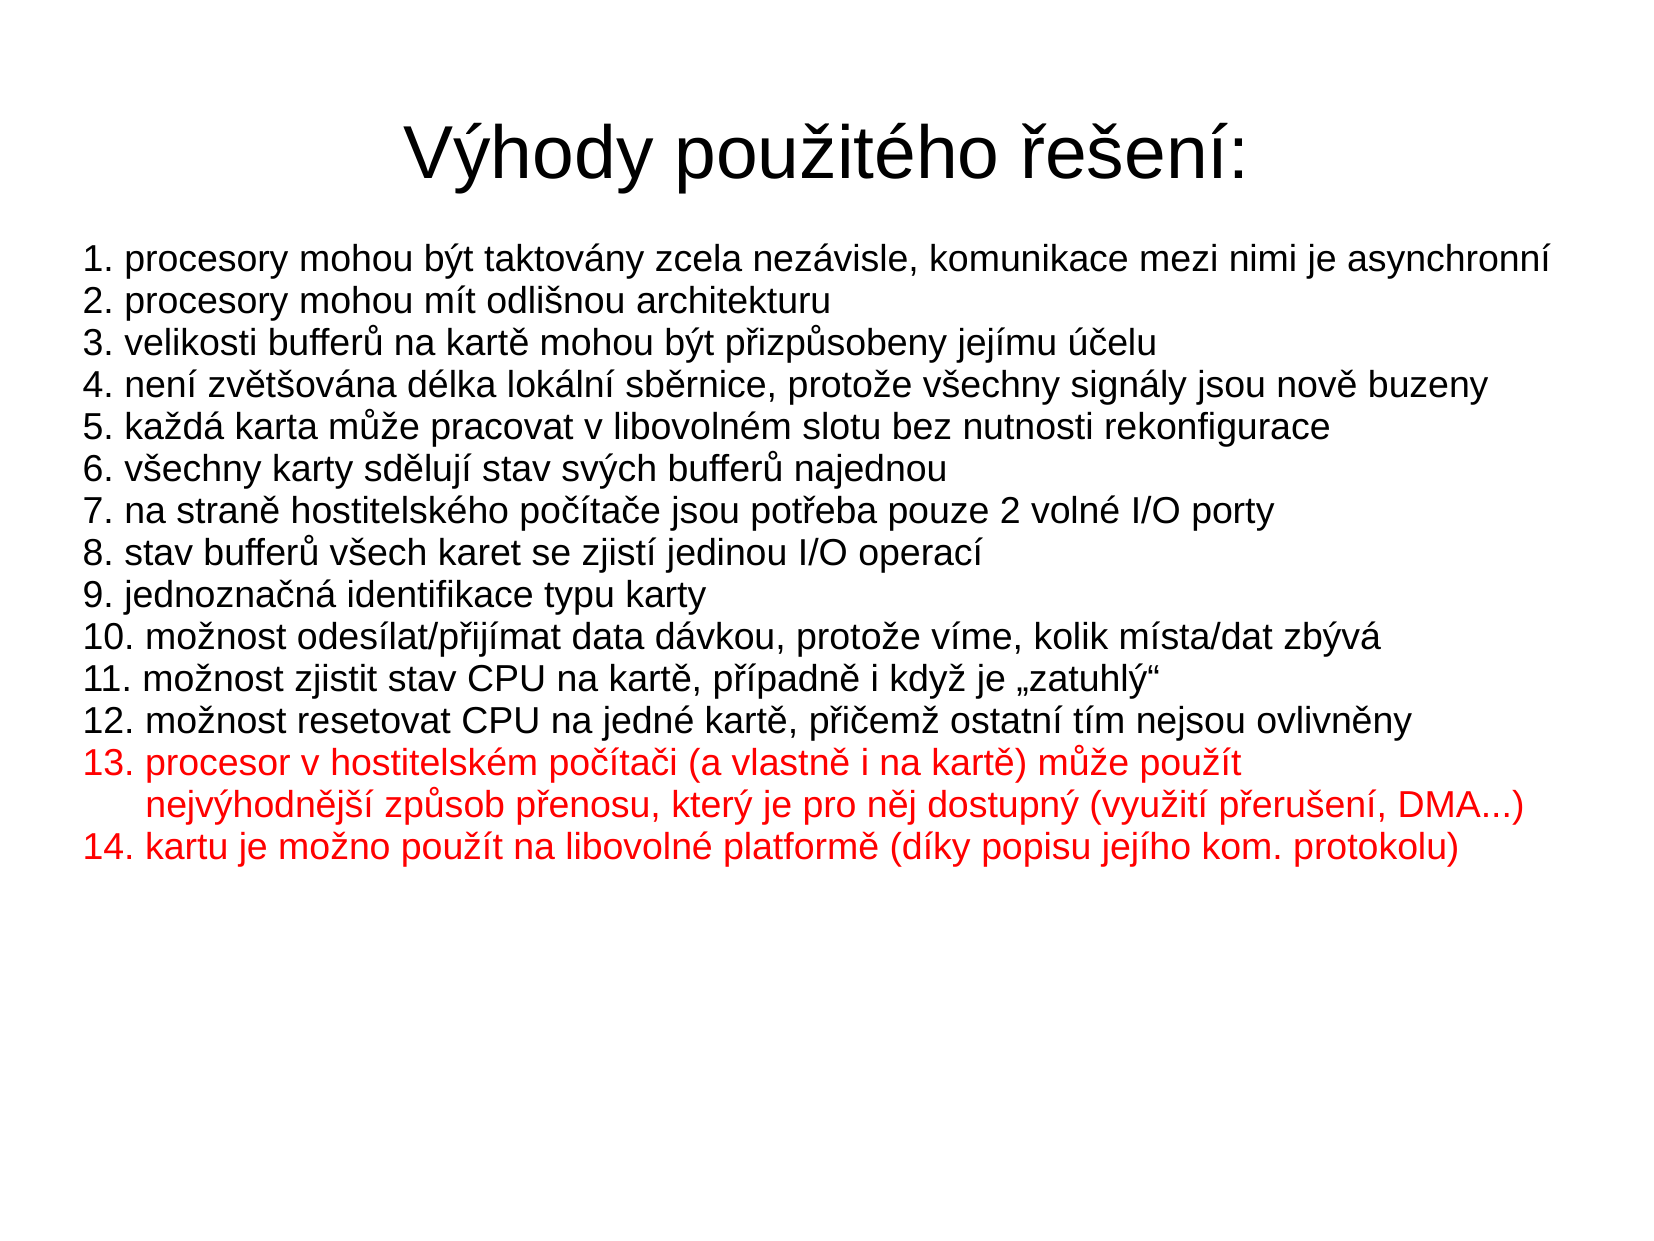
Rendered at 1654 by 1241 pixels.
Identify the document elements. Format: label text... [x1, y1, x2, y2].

title Výhody použitého řešení: [82, 49, 1571, 236]
subtitle 1. procesory mohou být taktovány zcela nezávisle, komunikace mezi nimi je asynchronní 2. procesory mohou mít odlišnou architekturu 3. velikosti bufferů na kartě mohou být přizpůsobeny jejímu účelu 4. není zvětšována délka lokální sběrnice, protože všechny signály jsou nově buzeny 5. každá karta může pracovat v libovolném slotu bez nutnosti rekonfigurace 6. všechny karty sdělují stav svých bufferů najednou 7. na straně hostitelského počítače jsou potřeba pouze 2 volné I/O porty 8. stav bufferů všech karet se zjistí jedinou I/O operací 9. jednoznačná identifikace typu karty 10. možnost odesílat/přijímat data dávkou, protože víme, kolik místa/dat zbývá 11. možnost zjistit stav CPU na kartě, případně i když je „zatuhlý“ 12. možnost resetovat CPU na jedné kartě, přičemž ostatní tím nejsou ovlivněny 13. procesor v hostitelském počítači (a vlastně i na kartě) může použít nejvýhodnější způsob přenosu, který je pro něj dostupný (využití přerušení, DMA...) 14. kartu je možno použít na libovolné platformě (díky popisu jejího kom. protokolu) [82, 236, 1571, 1163]
